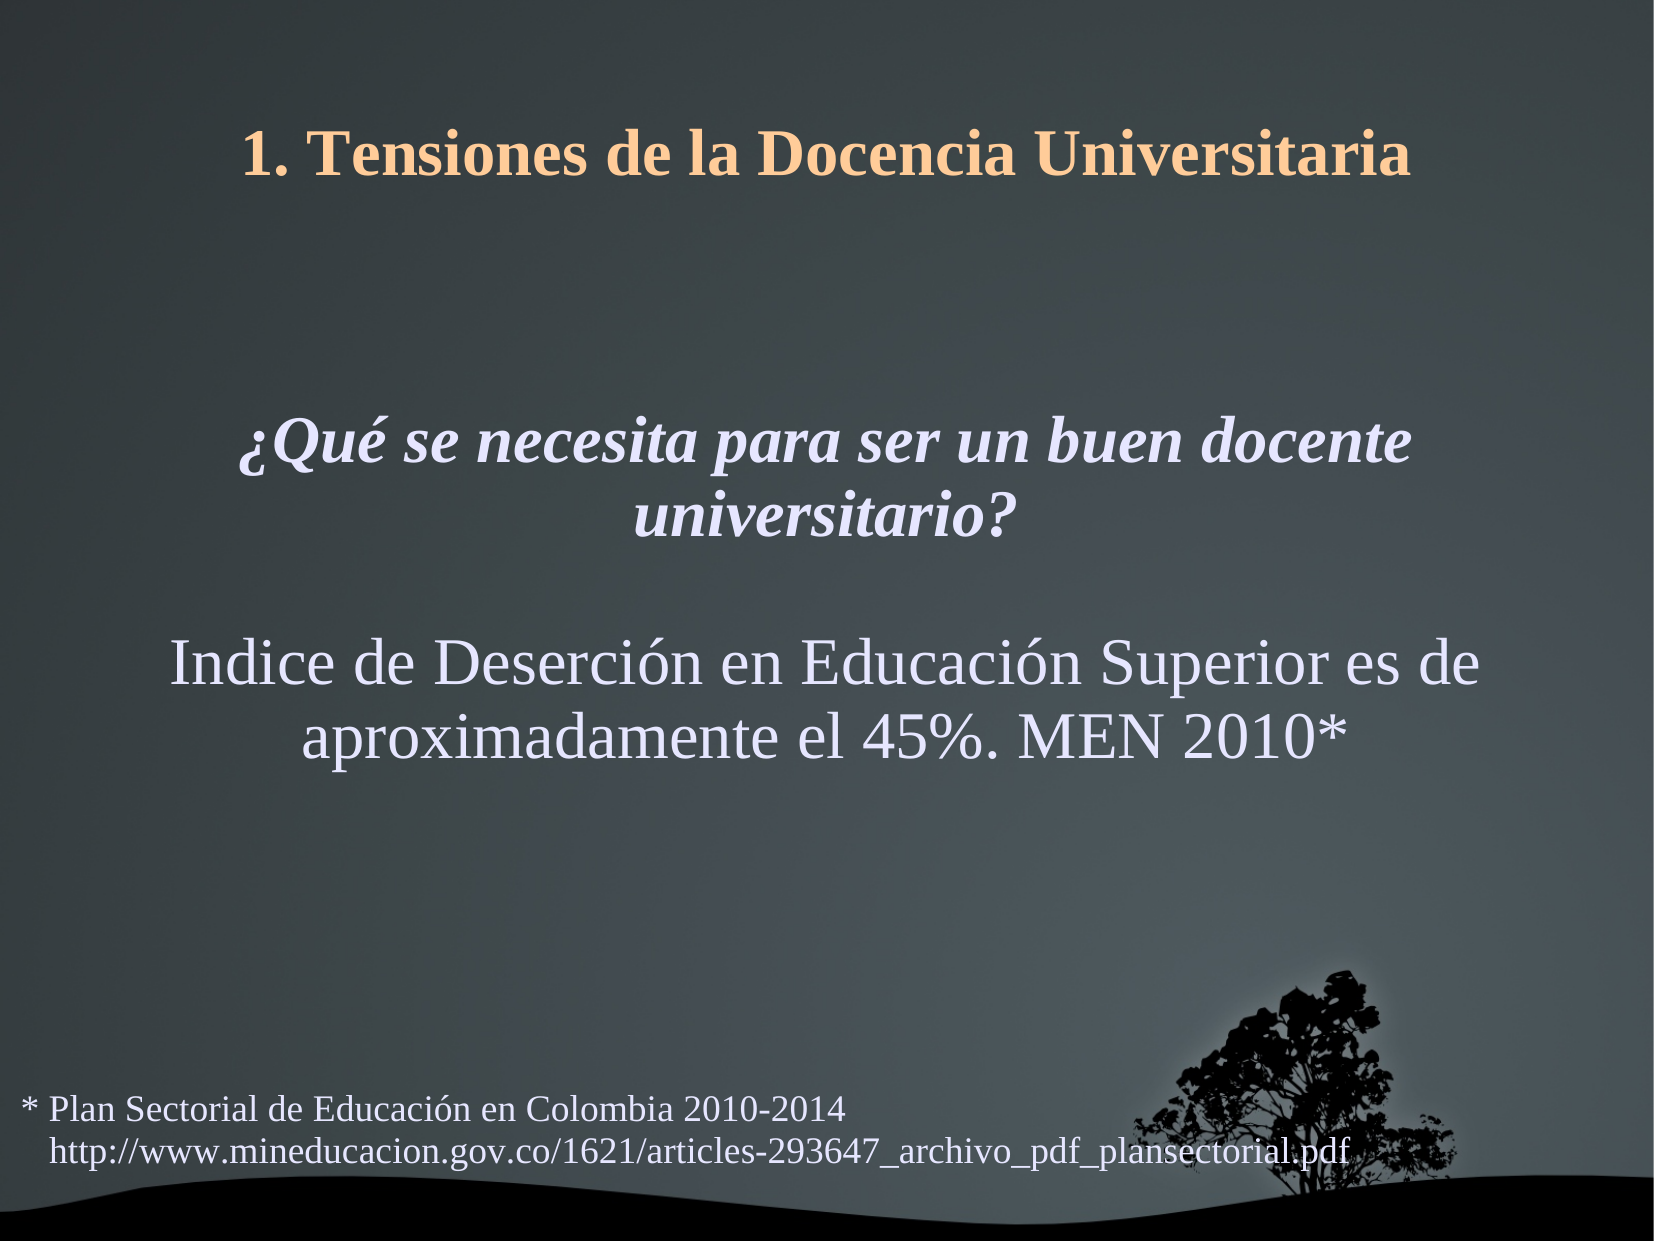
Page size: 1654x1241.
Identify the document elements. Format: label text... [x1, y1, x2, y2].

text_box * Plan Sectorial de Educación en Colombia 2010-2014 http://www.mineducacion.gov.co/1621/articles-293647_archivo_pdf_plansectorial.pdf [5, 1080, 1377, 1179]
picture [0, 0, 1654, 1241]
subtitle ¿Qué se necesita para ser un buen docente universitario? Indice de Deserción en Educación Superior es de aproximadamente el 45%. MEN 2010* [82, 290, 1571, 1109]
title 1. Tensiones de la Docencia Universitaria [82, 49, 1571, 257]
